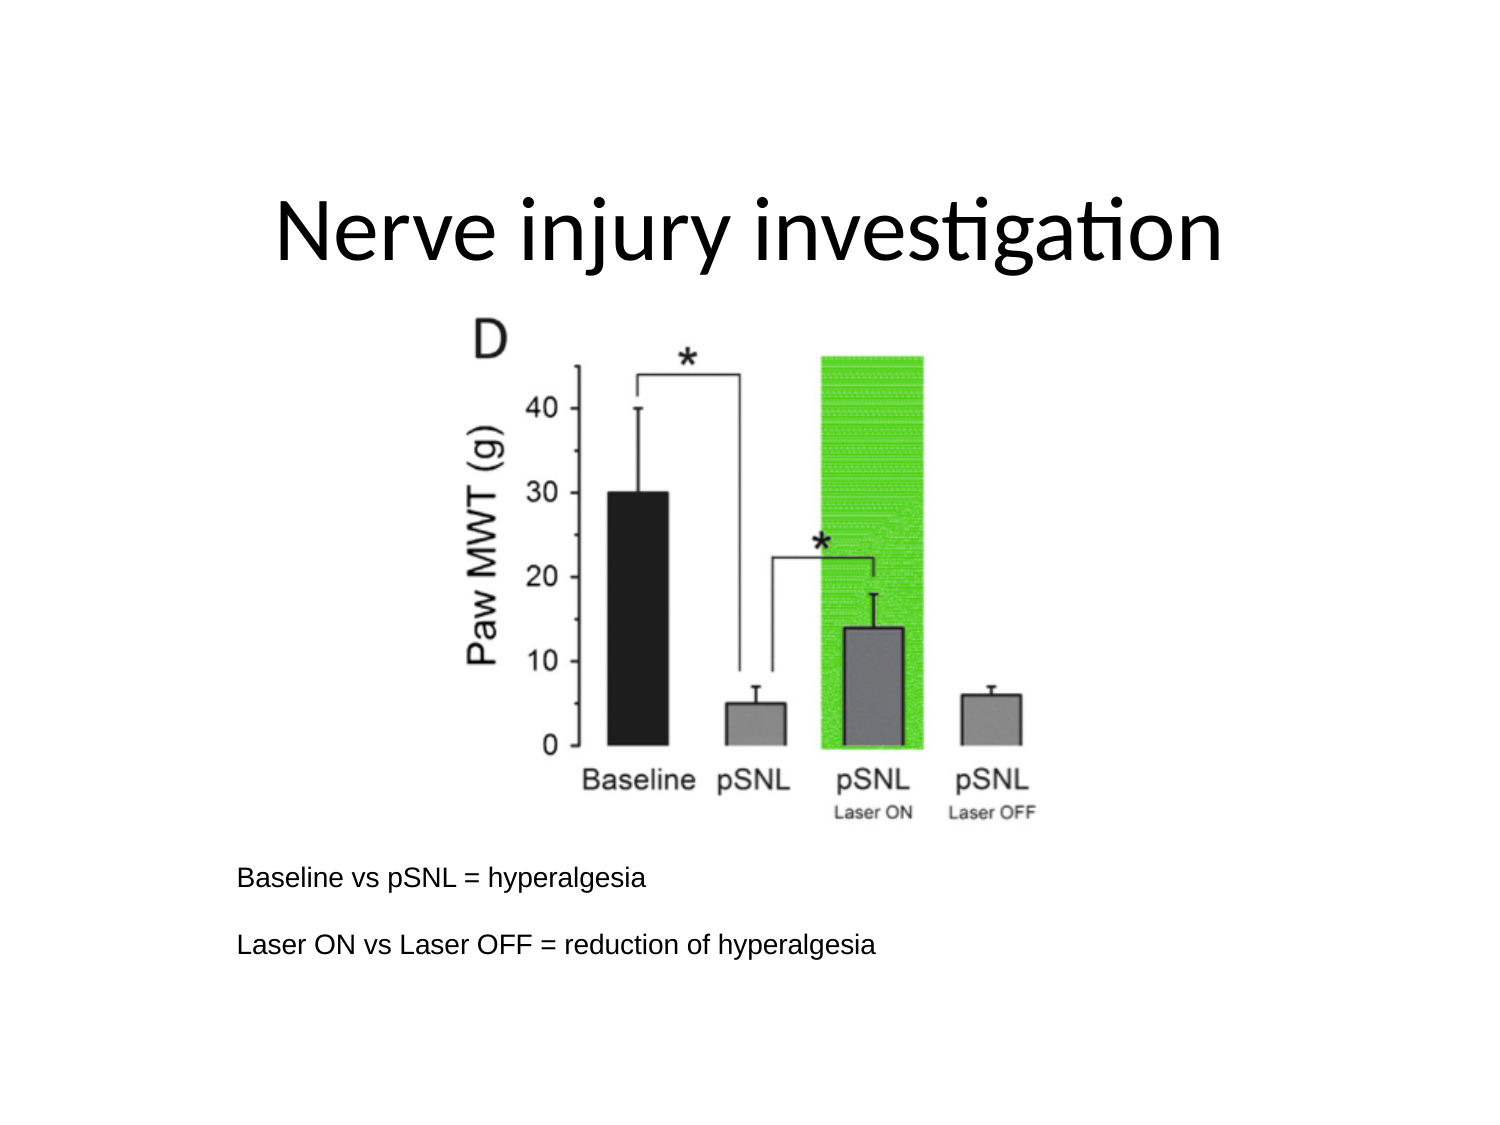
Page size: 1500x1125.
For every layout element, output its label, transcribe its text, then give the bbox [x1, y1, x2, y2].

picture [448, 302, 1051, 833]
title Nerve injury investigation [103, 141, 1397, 306]
text_box Baseline vs pSNL = hyperalgesia Laser ON vs Laser OFF = reduction of hyperalgesia [221, 851, 903, 970]
